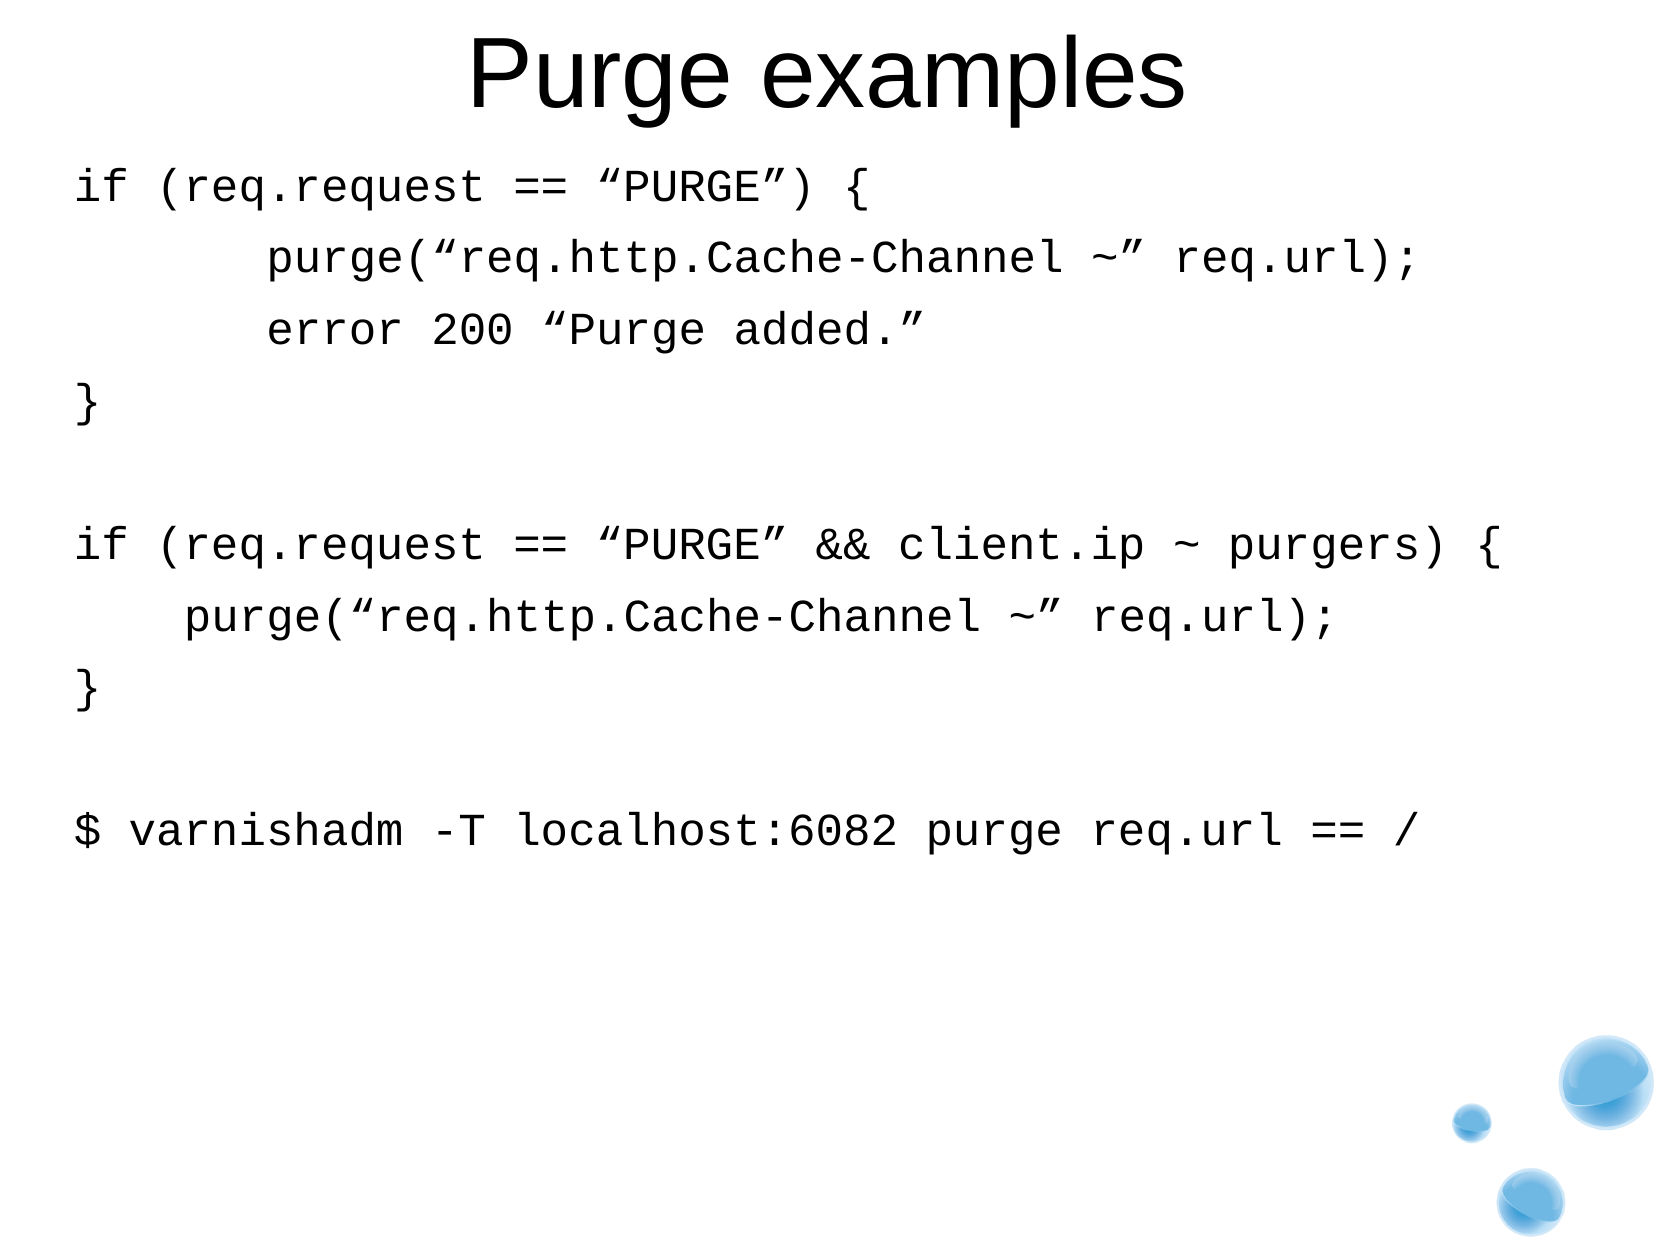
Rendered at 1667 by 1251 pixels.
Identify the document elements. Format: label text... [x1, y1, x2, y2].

list if (req.request == “PURGE”) { purge(“req.http.Cache-Channel ~” req.url); error 200 “Purge added.” } if (req.request == “PURGE” && client.ip ~ purgers) { purge(“req.http.Cache-Channel ~” req.url); } $ varnishadm -T localhost:6082 purge req.url == / [59, 147, 1564, 1123]
picture [1451, 1033, 1654, 1238]
title Purge examples [119, 0, 1536, 147]
